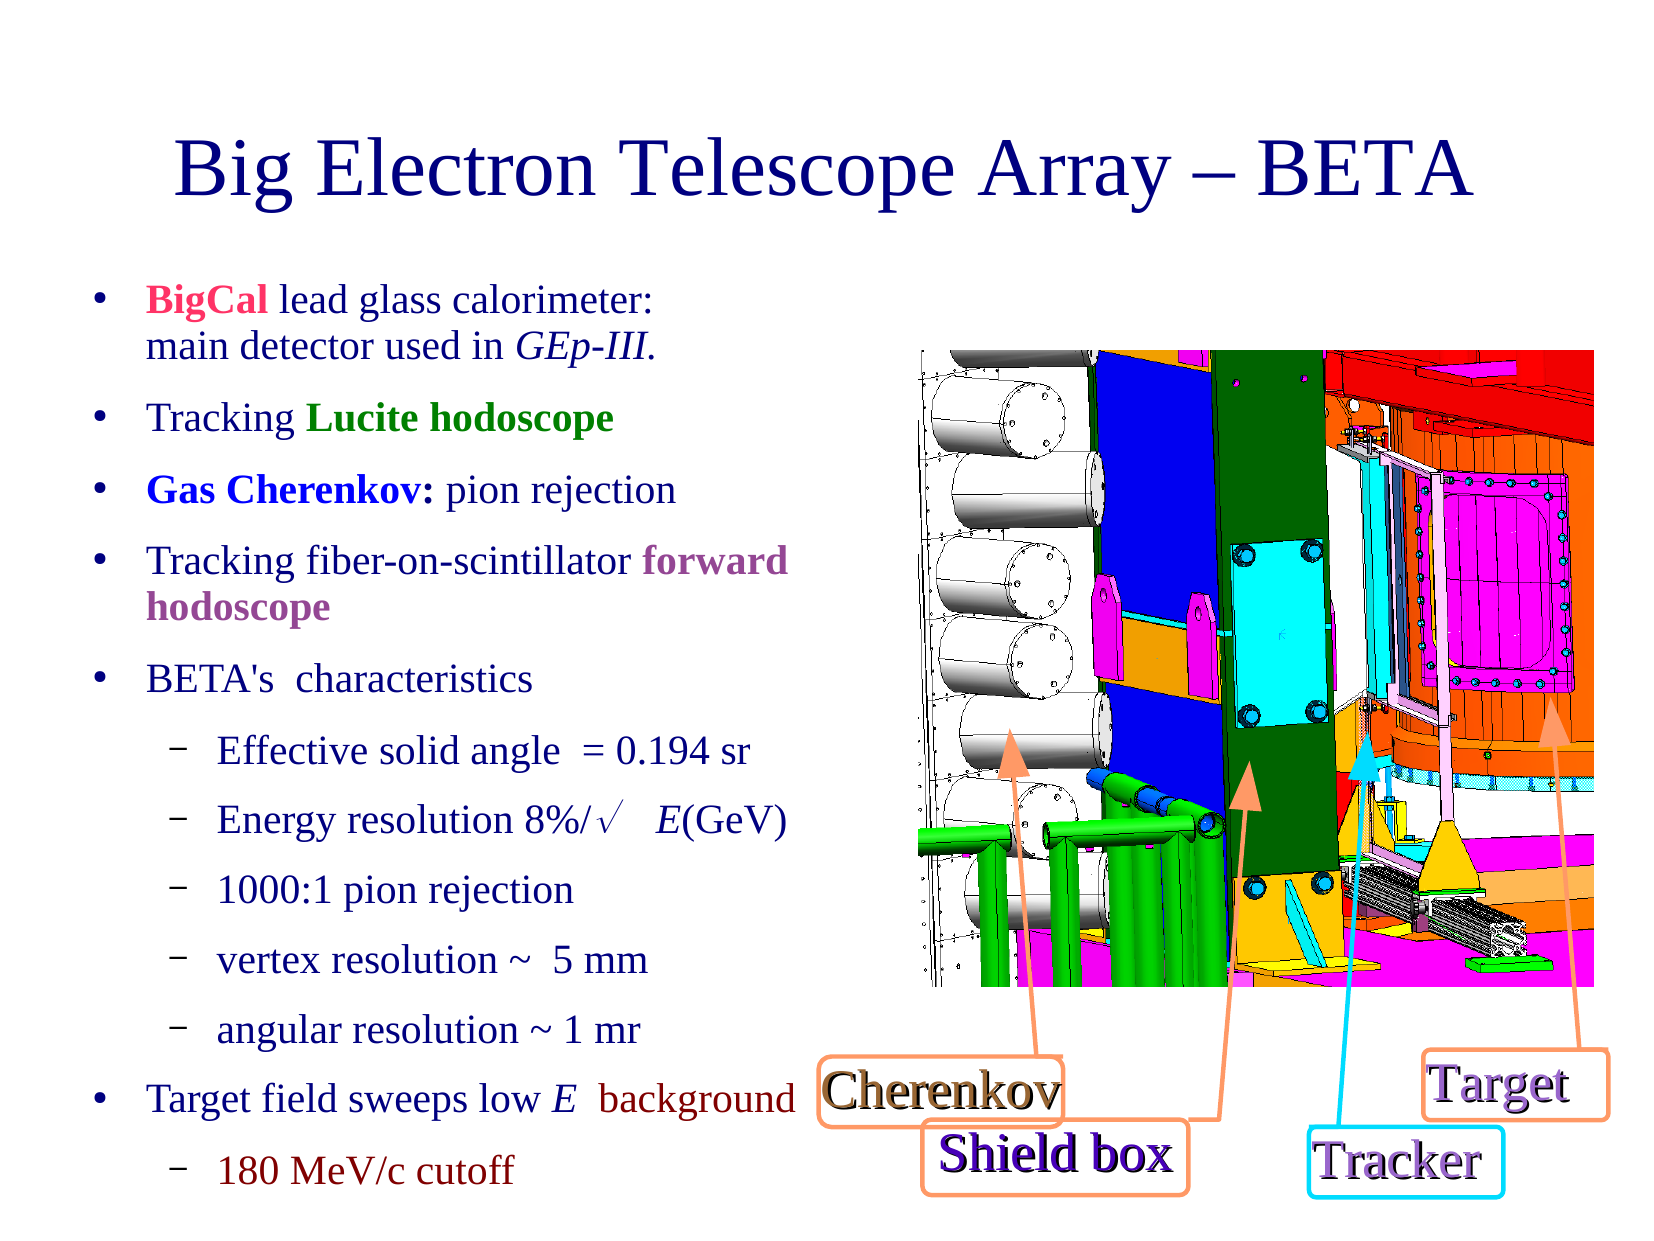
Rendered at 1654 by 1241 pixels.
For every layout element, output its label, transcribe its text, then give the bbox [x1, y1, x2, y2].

title Big Electron Telescope Array – BETA [119, 109, 1531, 317]
text_box Cherenkov [818, 1056, 1064, 1128]
text_box Tracker [1308, 1126, 1504, 1198]
list BigCal lead glass calorimeter: main detector used in GEp-III. Tracking Lucite hodoscope Gas Cherenkov: pion rejection Tracking fiber-on-scintillator forward hodoscope BETA's characteristics Effective solid angle = 0.194 sr Energy resolution 8%/E(GeV) 1000:1 pion rejection vertex resolution ~ 5 mm angular resolution ~ 1 mr Target field sweeps low E background 180 MeV/c cutoff [75, 276, 916, 1241]
picture [918, 350, 1594, 987]
text_box Shield box [922, 1119, 1189, 1196]
text_box Target [1423, 1049, 1609, 1121]
